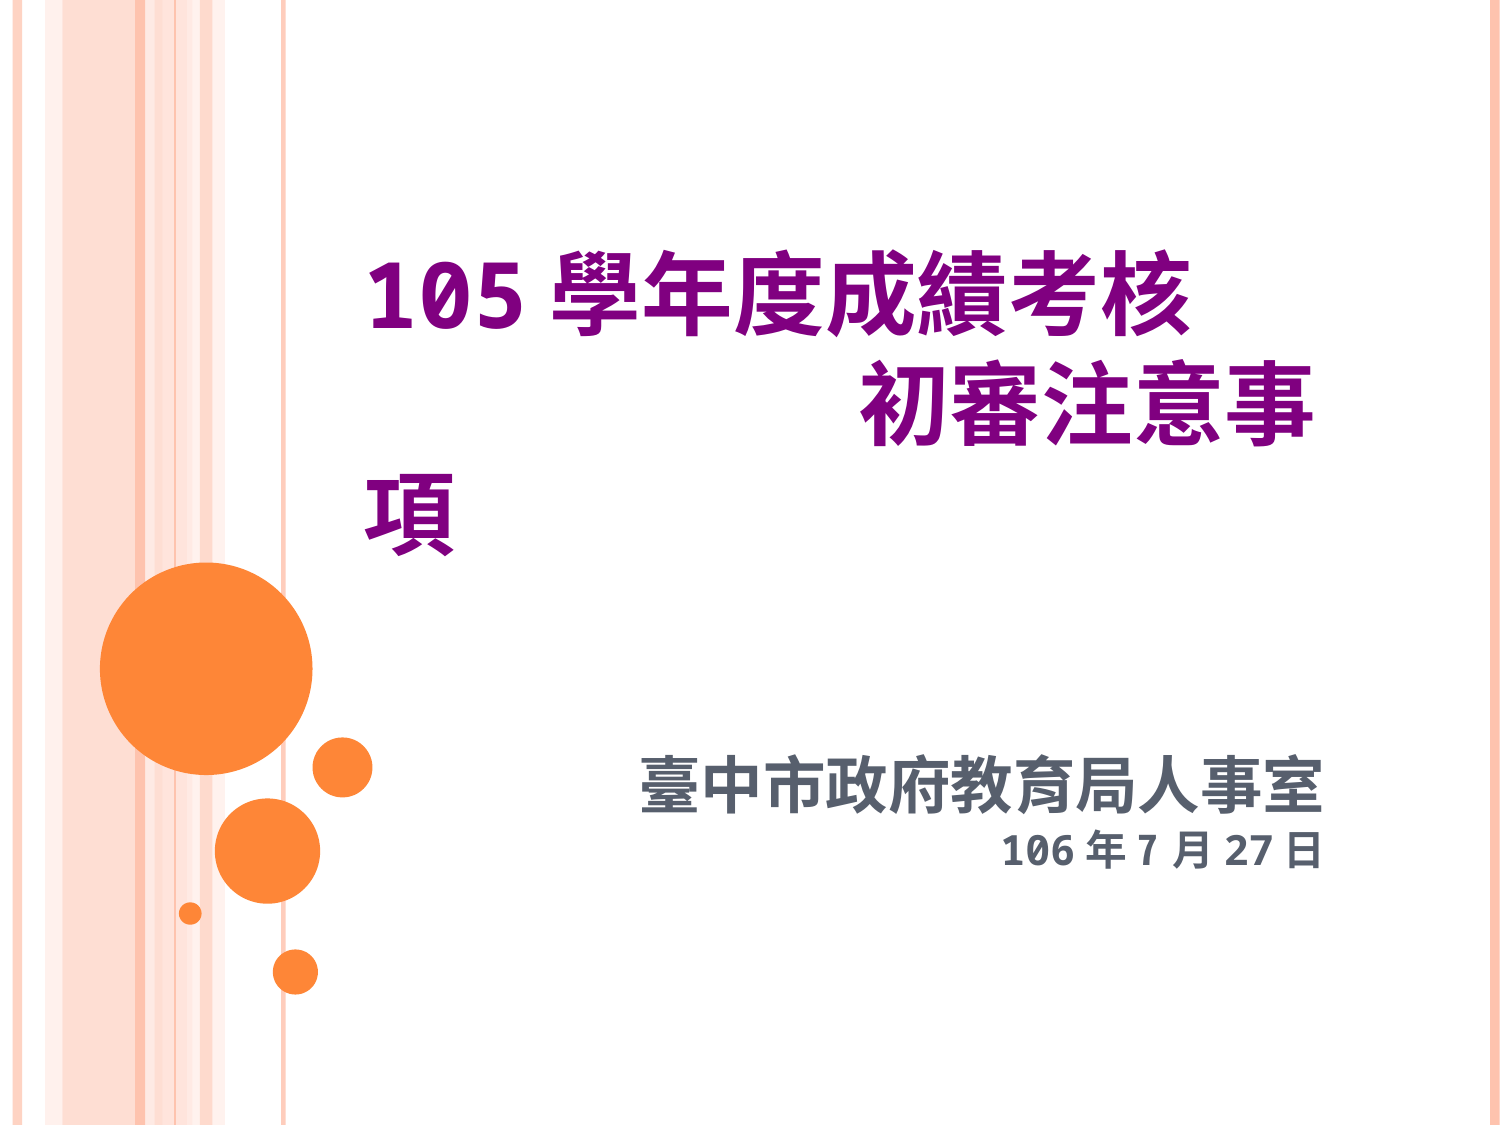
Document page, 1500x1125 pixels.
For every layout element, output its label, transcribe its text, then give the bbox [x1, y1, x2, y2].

title 105學年度成績考核 初審注意事項 [348, 314, 1365, 575]
subtitle 臺中市政府教育局人事室 106年7月27日 [572, 668, 1341, 929]
